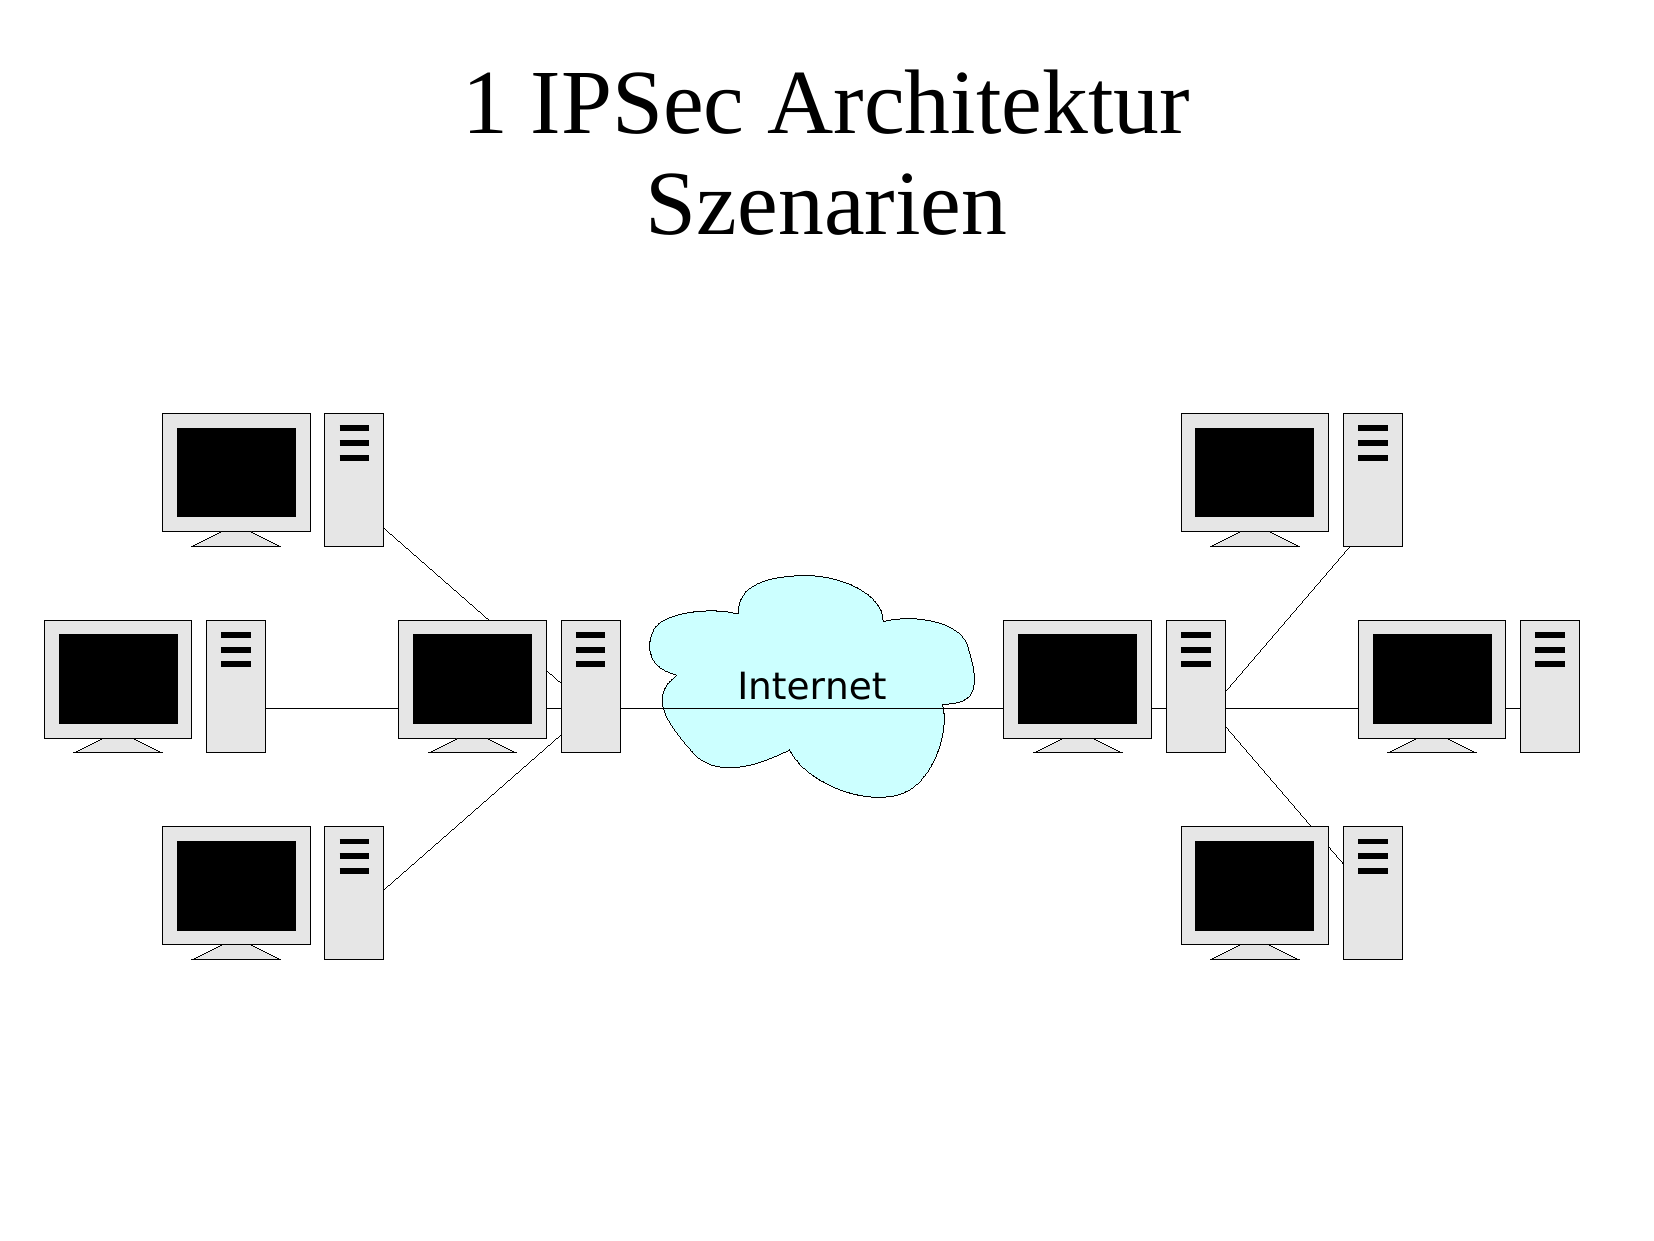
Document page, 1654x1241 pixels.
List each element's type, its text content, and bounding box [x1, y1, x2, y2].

text_box [561, 620, 621, 753]
text_box [162, 826, 311, 960]
text_box [324, 413, 384, 547]
text_box [398, 620, 547, 753]
text_box [1181, 413, 1329, 547]
title 1 IPSec Architektur Szenarien [82, 49, 1571, 257]
text_box [1520, 620, 1580, 753]
text_box [206, 620, 266, 753]
text_box [1358, 620, 1506, 753]
text_box [1166, 620, 1226, 753]
text_box [1181, 826, 1329, 960]
text_box [324, 826, 384, 960]
text_box [1003, 620, 1152, 753]
text_box [1343, 826, 1403, 960]
text_box Internet [649, 575, 975, 708]
text_box [162, 413, 311, 547]
text_box [44, 620, 192, 753]
text_box [1343, 413, 1403, 547]
text_box Internet [663, 709, 945, 798]
